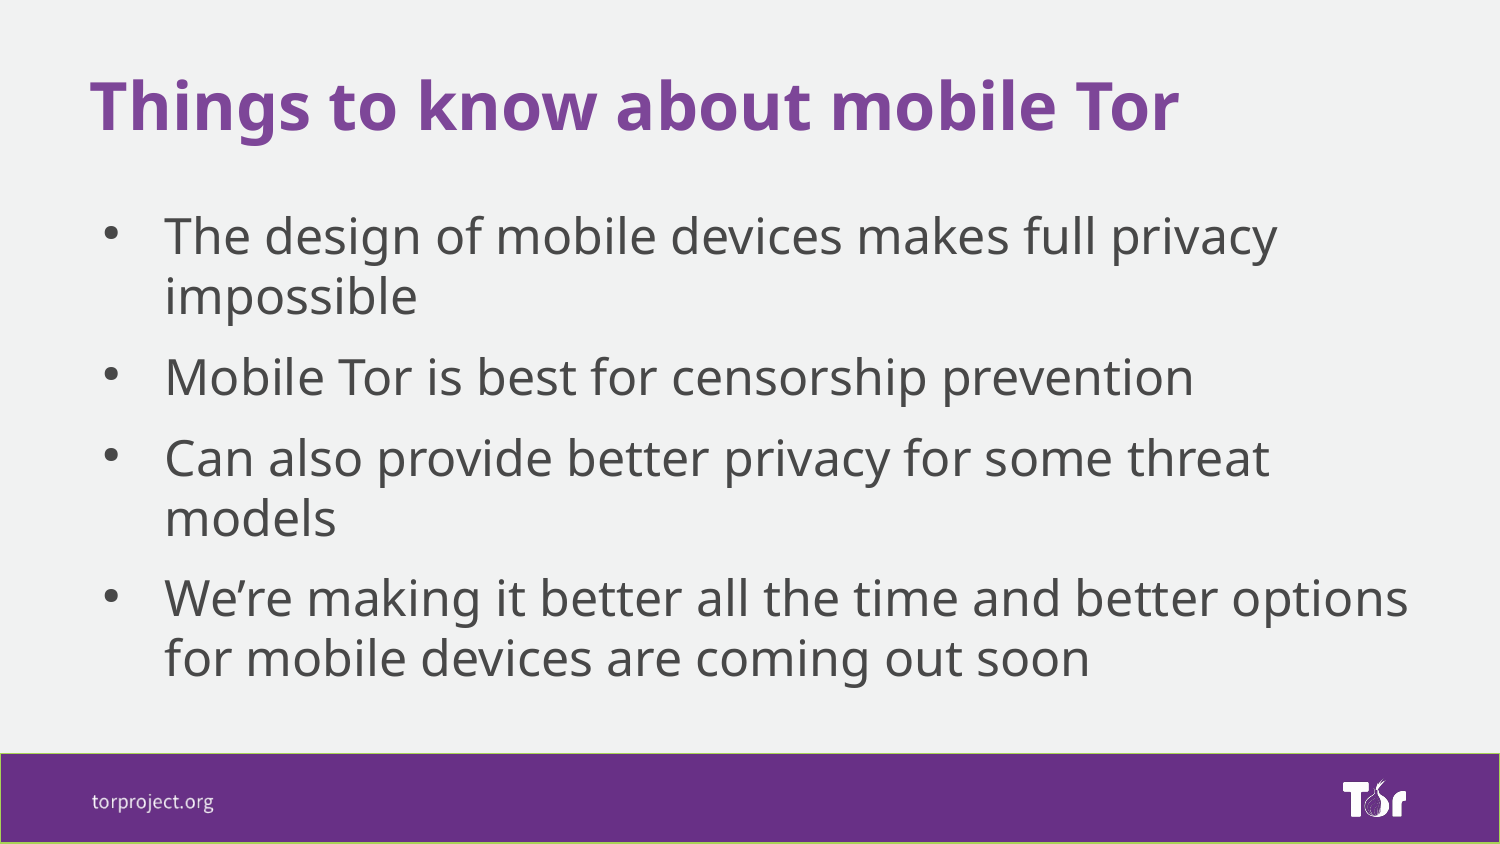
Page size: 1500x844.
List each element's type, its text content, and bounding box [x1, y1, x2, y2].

picture [75, 780, 604, 821]
picture [1343, 778, 1406, 817]
text_box Things to know about mobile Tor [74, 33, 1425, 175]
text_box The design of mobile devices makes full privacy impossible Mobile Tor is best for censorship prevention Can also provide better privacy for some threat models We’re making it better all the time and better options for mobile devices are coming out soon [74, 196, 1425, 754]
